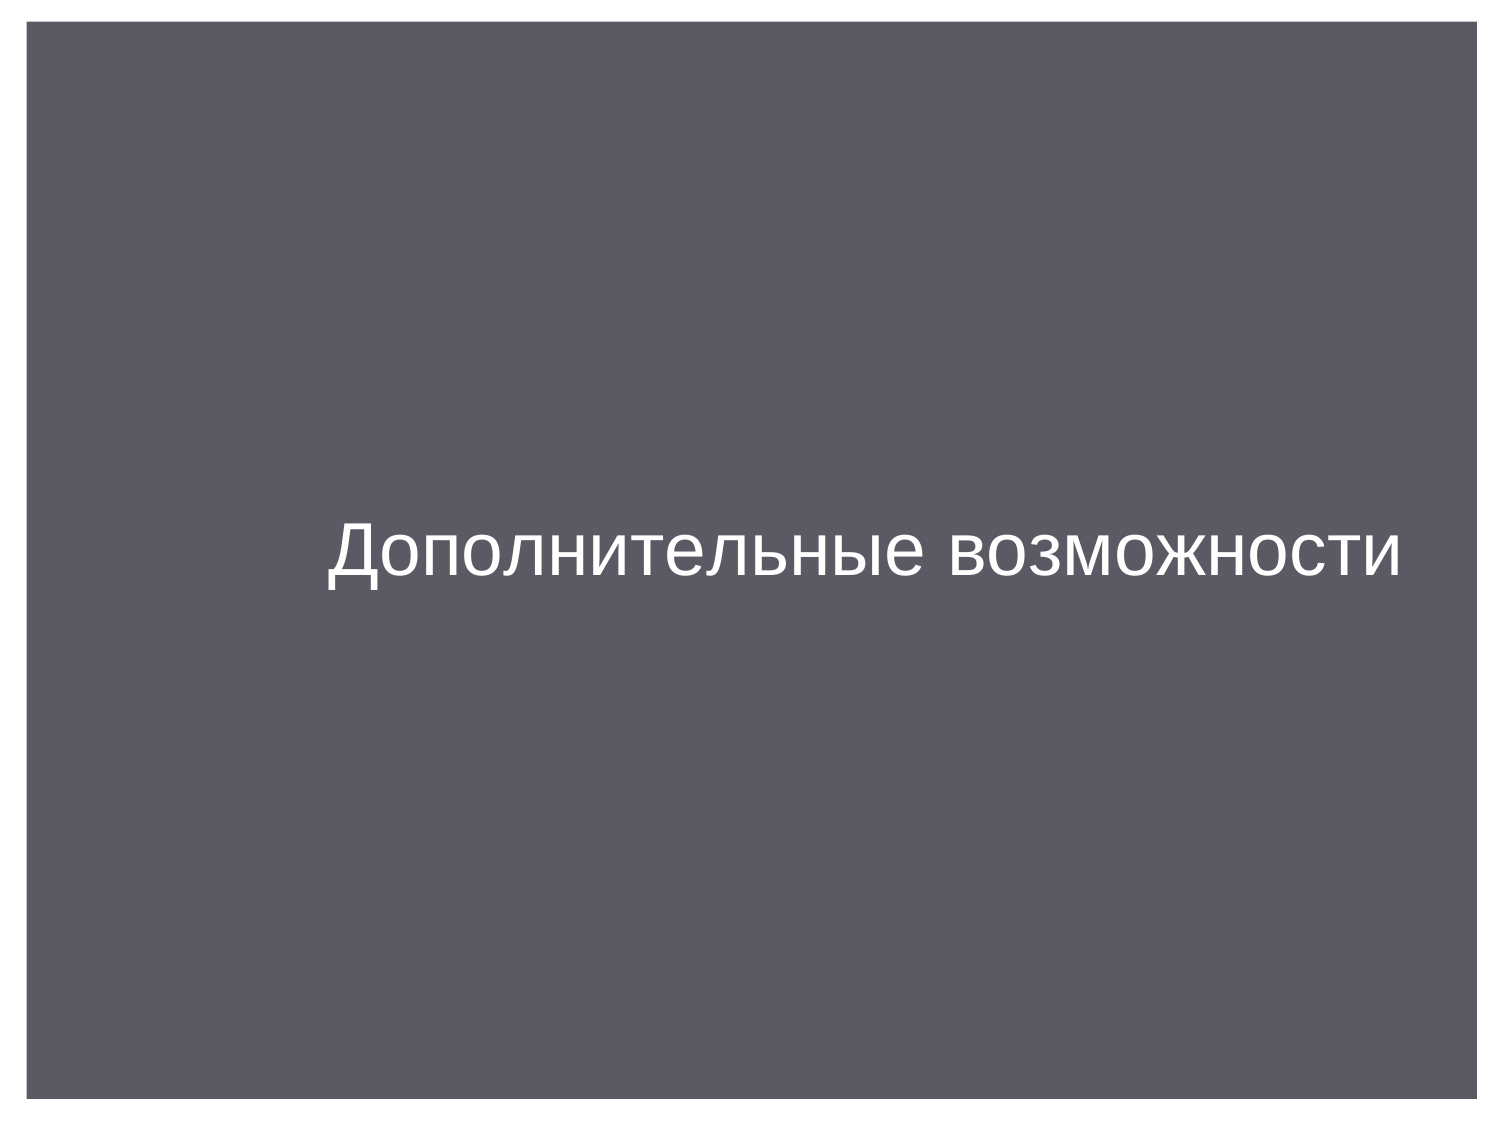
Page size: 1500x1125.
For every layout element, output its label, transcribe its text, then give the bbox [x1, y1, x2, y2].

title Дополнительные возможности [54, 451, 1405, 639]
